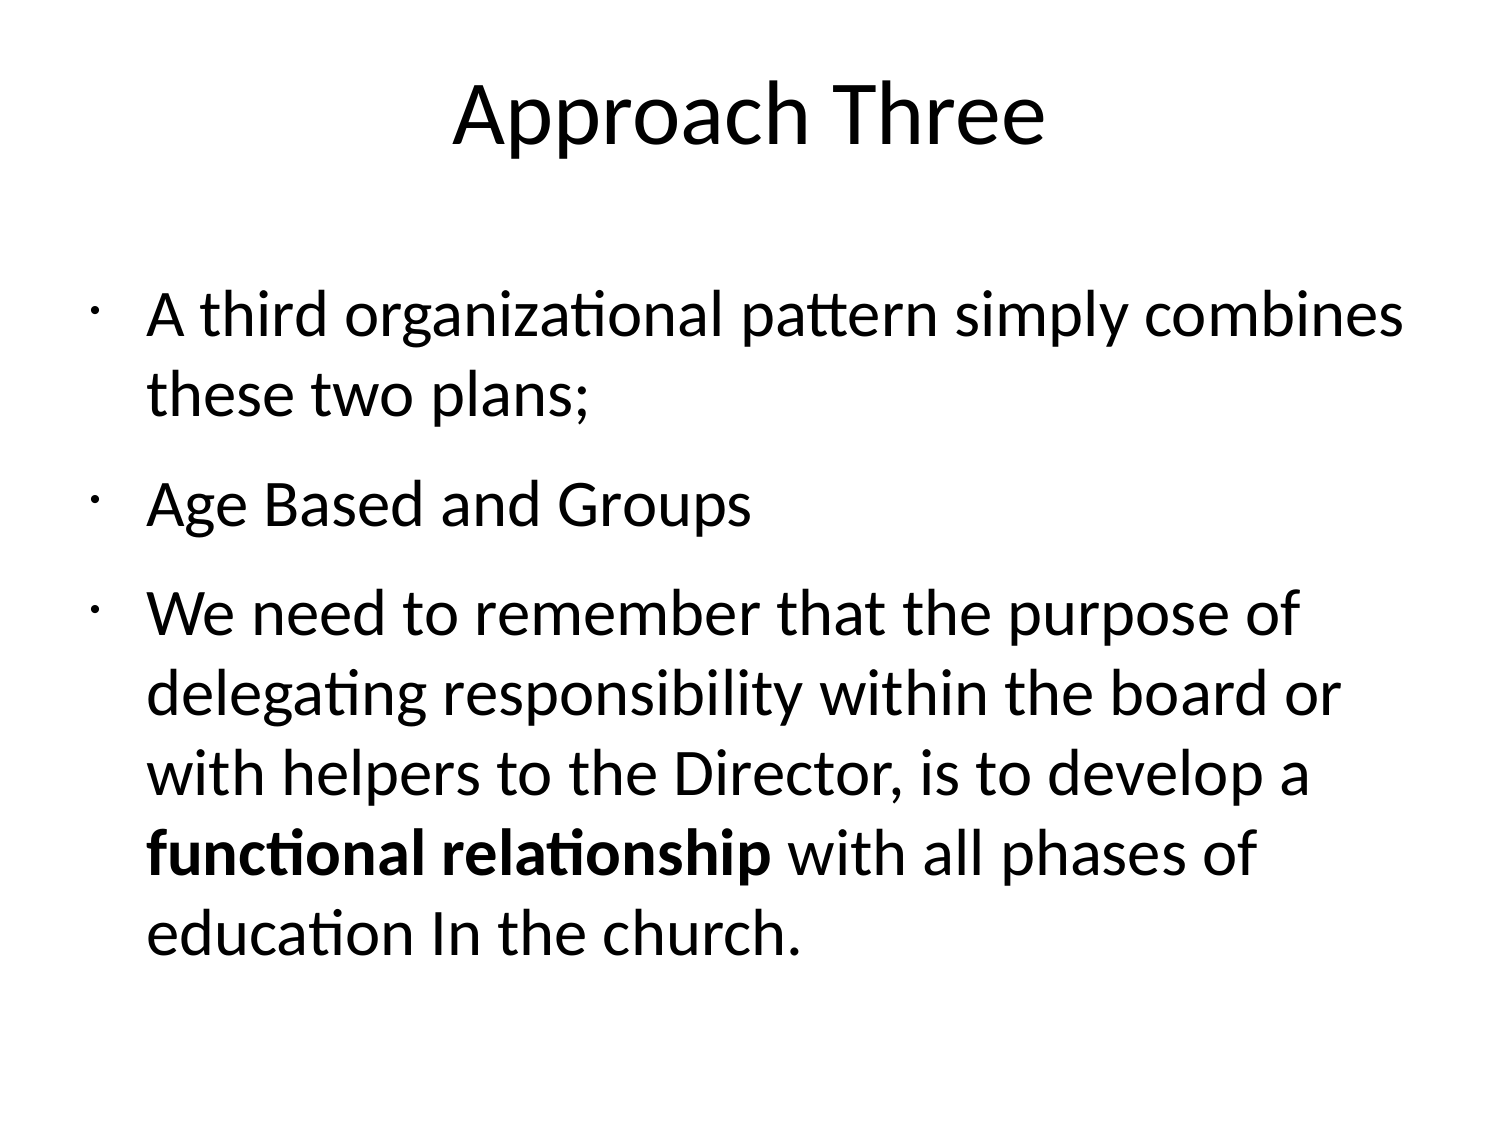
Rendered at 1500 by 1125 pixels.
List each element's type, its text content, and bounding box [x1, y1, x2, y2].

title Approach Three [75, 45, 1425, 233]
list A third organizational pattern simply combines these two plans; Age Based and Groups We need to remember that the purpose of delegating responsibility within the board or with helpers to the Director, is to develop a functional relationship with all phases of education In the church. [75, 262, 1425, 1005]
